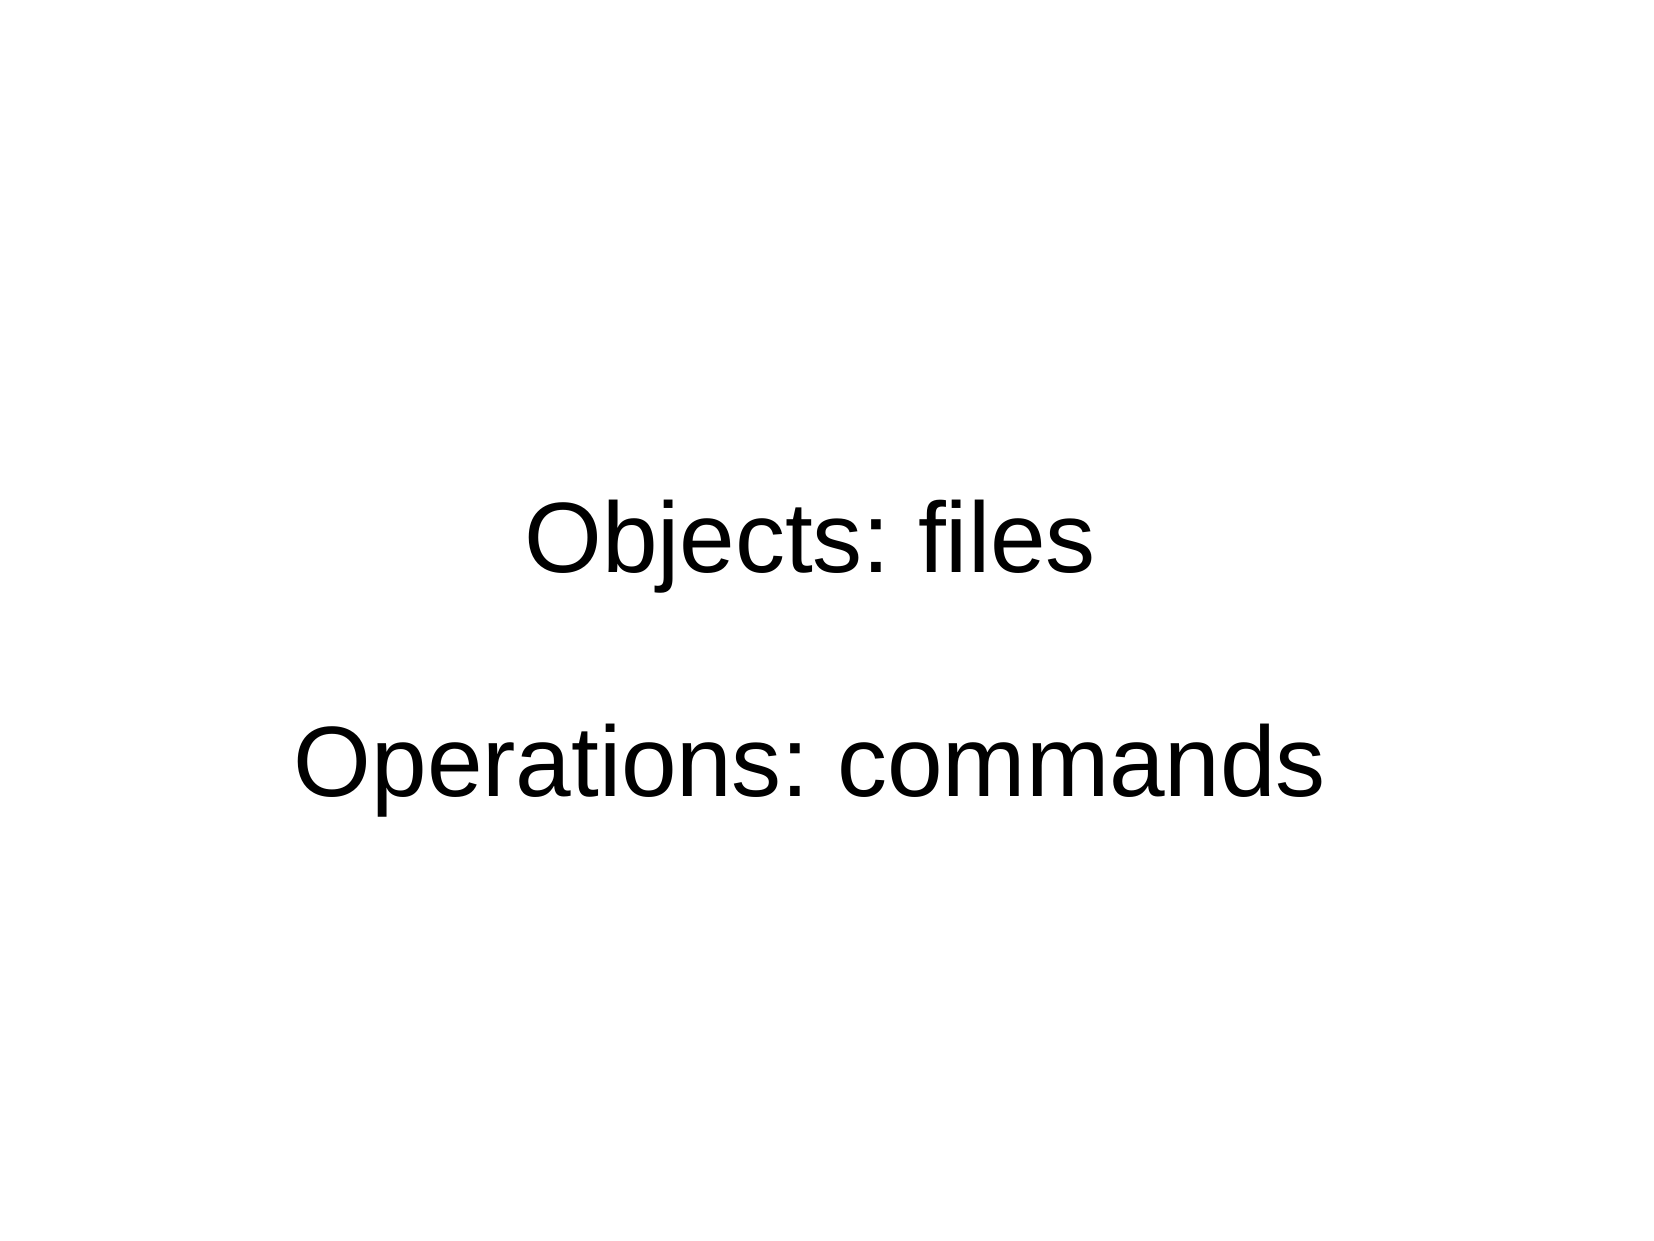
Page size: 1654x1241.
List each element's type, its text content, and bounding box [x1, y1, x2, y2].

text_box Objects: files Operations: commands [82, 290, 1538, 1010]
